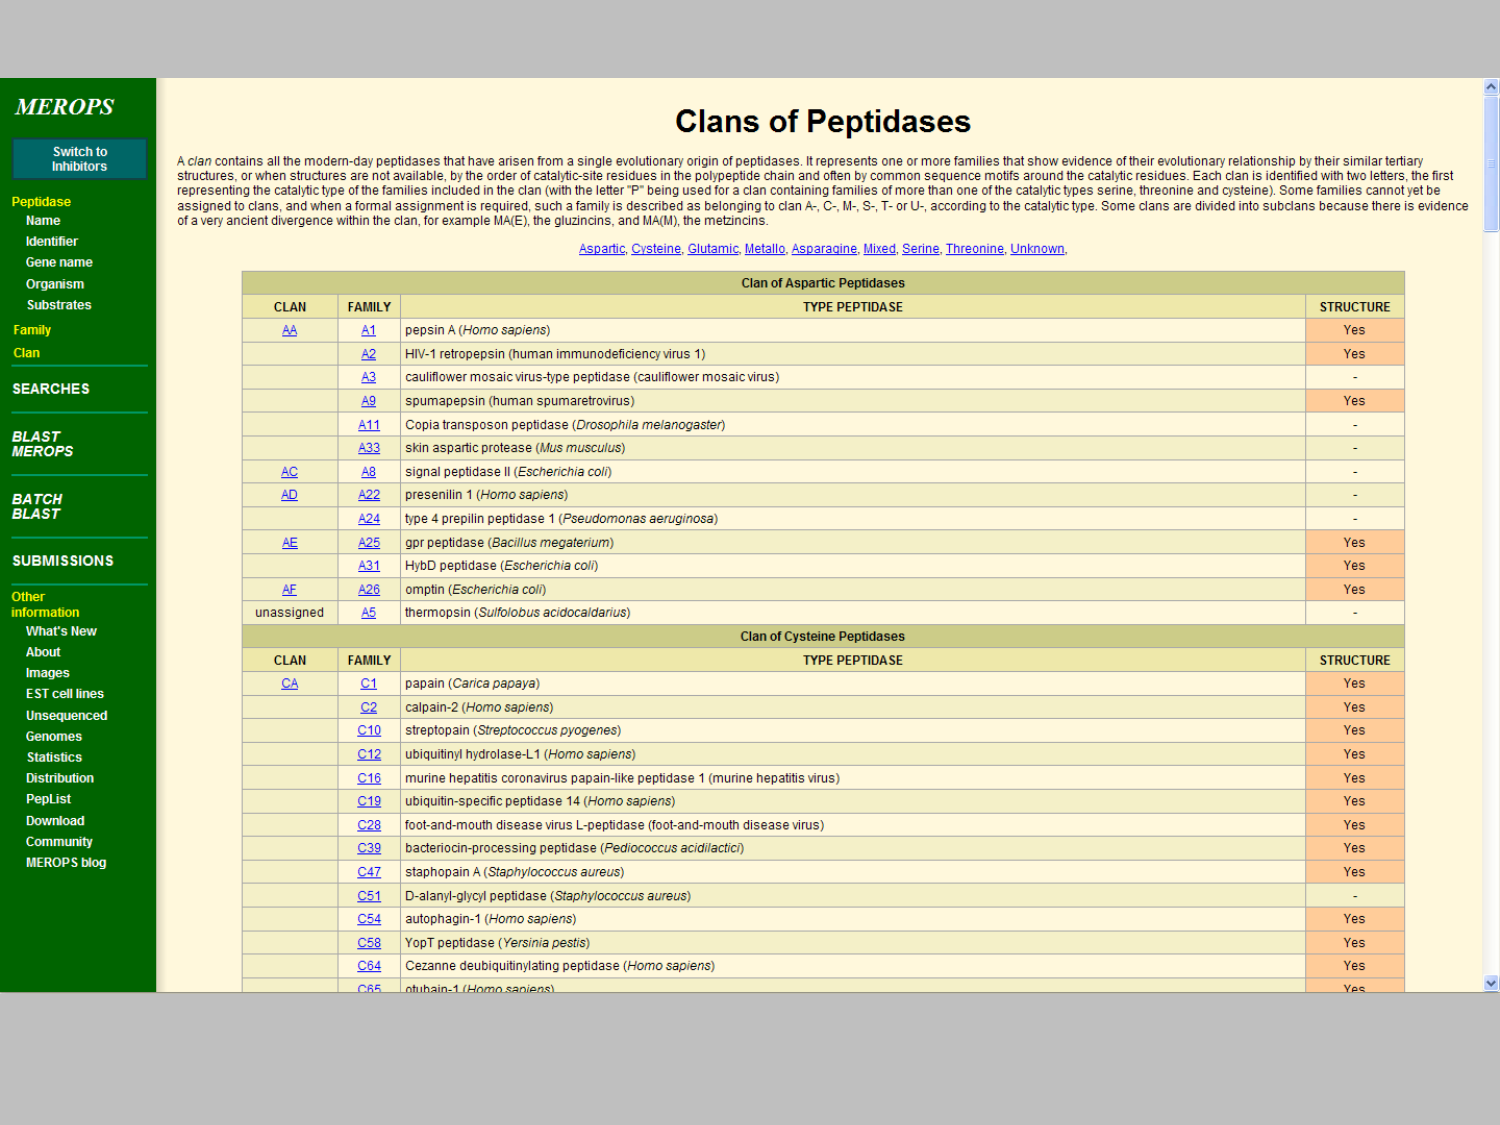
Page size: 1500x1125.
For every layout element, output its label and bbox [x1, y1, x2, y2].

picture [0, 78, 1500, 994]
